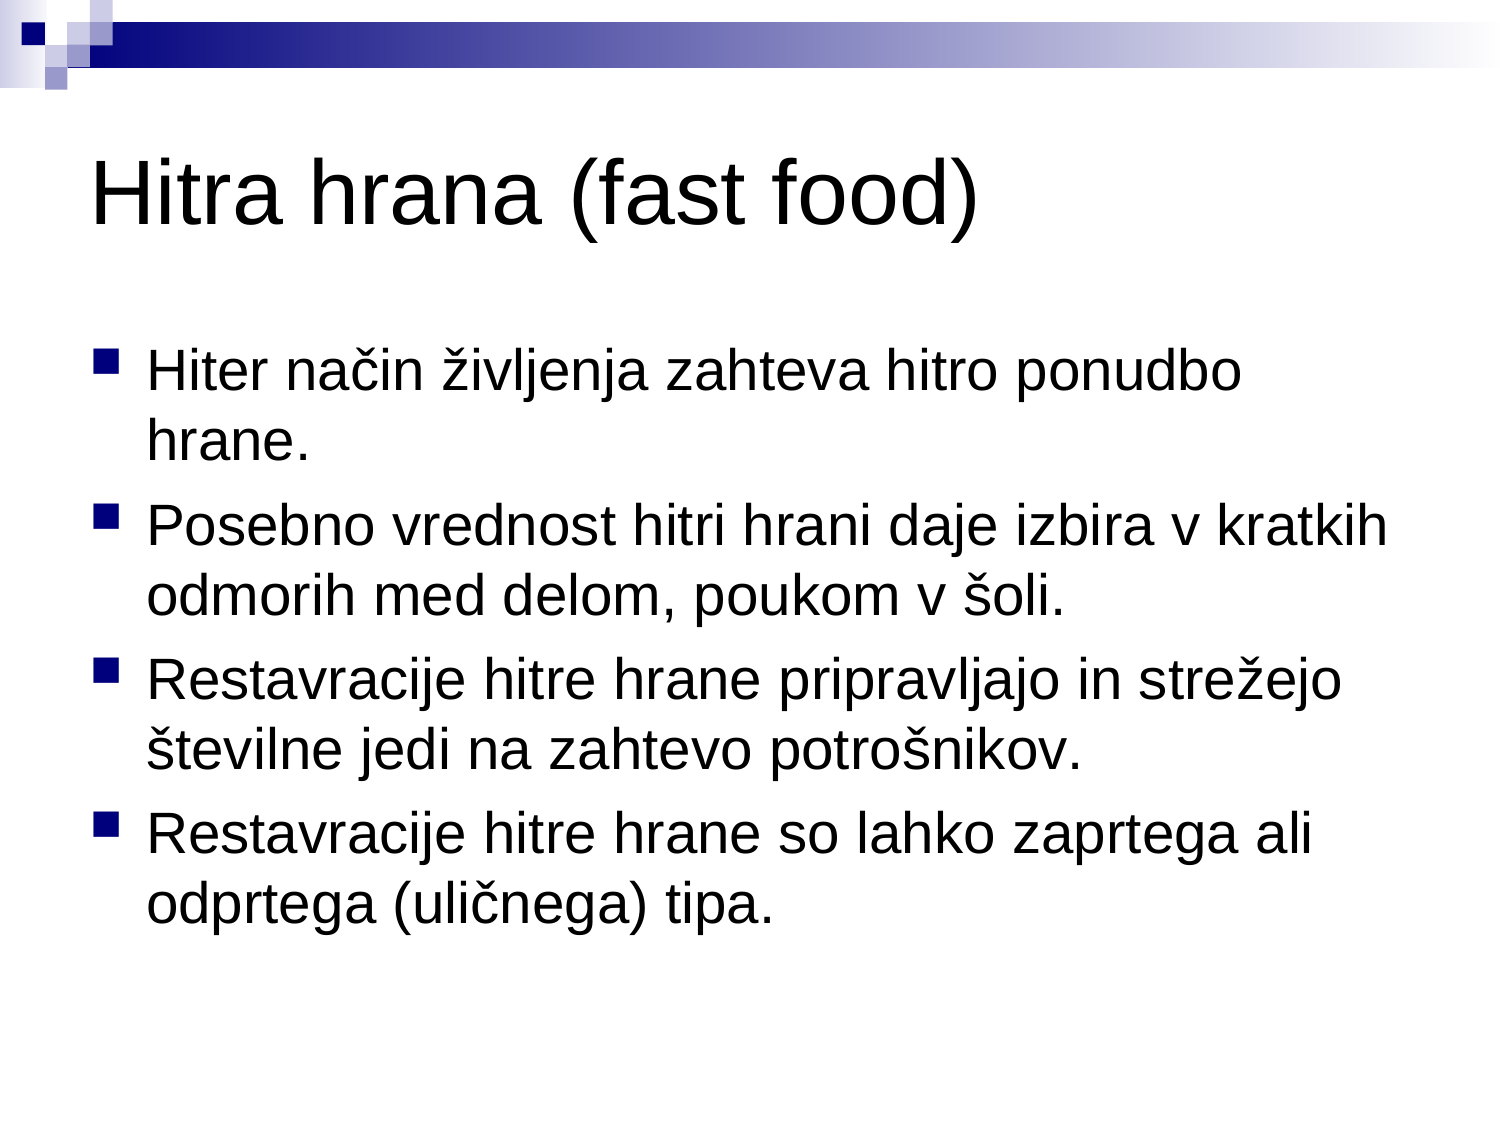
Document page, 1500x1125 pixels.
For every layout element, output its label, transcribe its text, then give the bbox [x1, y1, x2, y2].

title Hitra hrana (fast food) [75, 75, 1426, 301]
list Hiter način življenja zahteva hitro ponudbo hrane. Posebno vrednost hitri hrani daje izbira v kratkih odmorih med delom, poukom v šoli. Restavracije hitre hrane pripravljajo in strežejo številne jedi na zahtevo potrošnikov. Restavracije hitre hrane so lahko zaprtega ali odprtega (uličnega) tipa. [75, 324, 1426, 1029]
